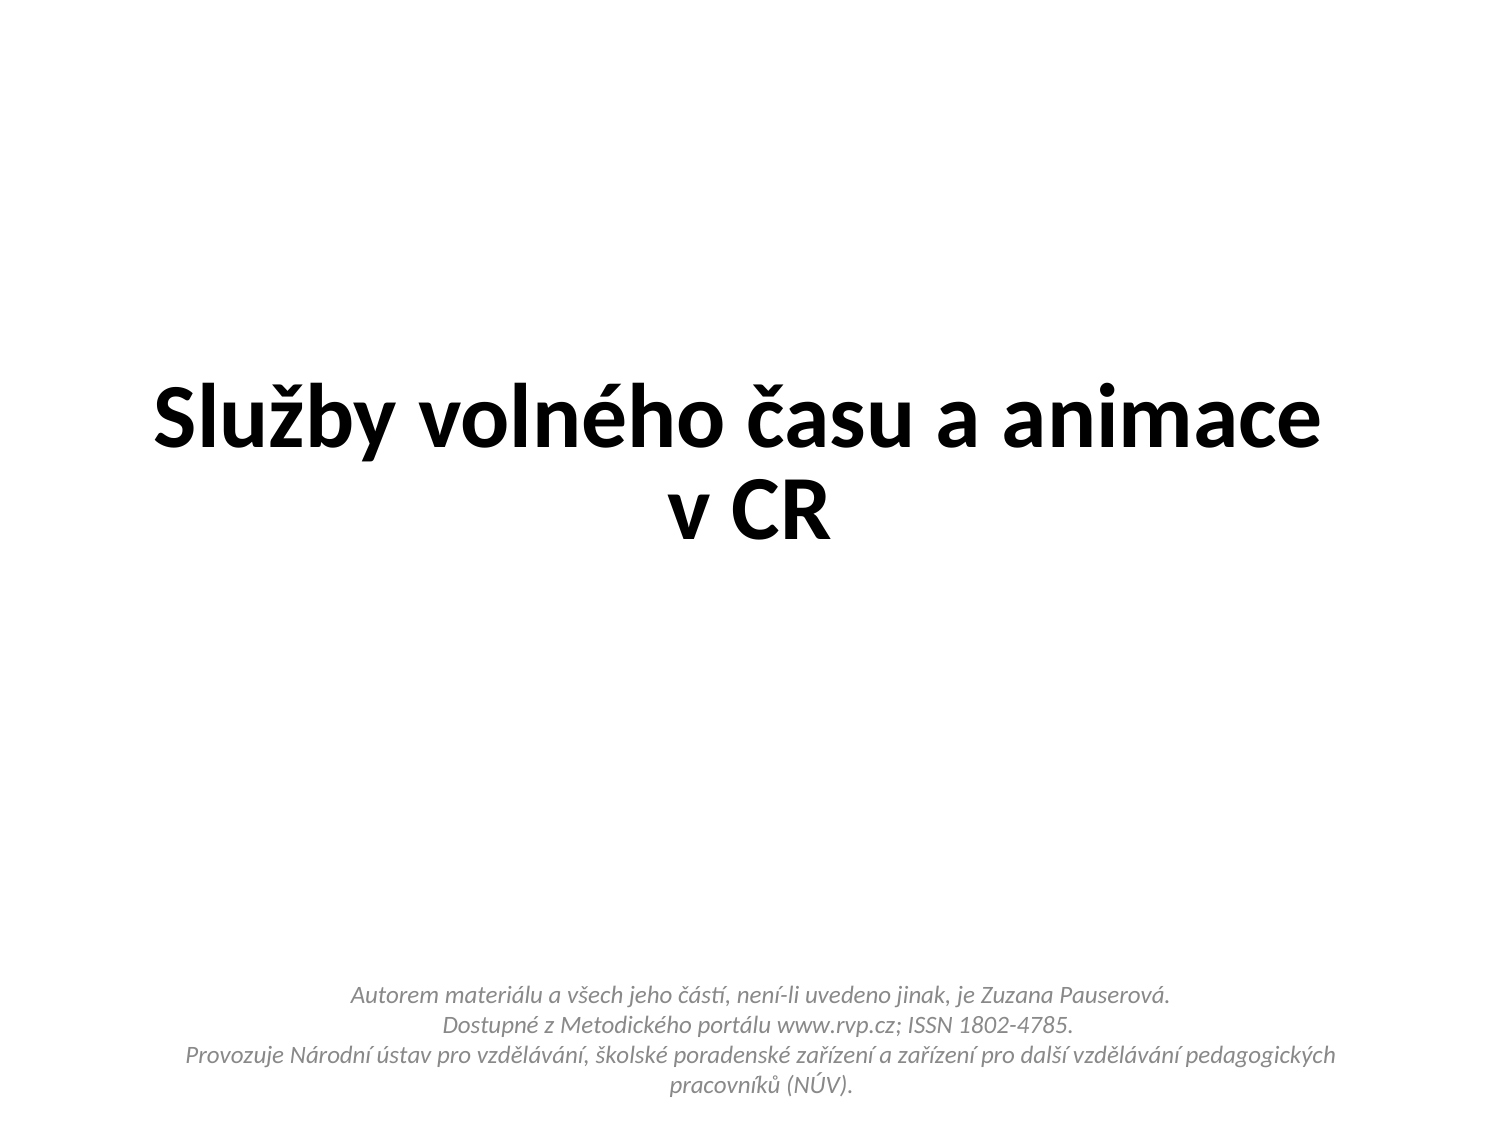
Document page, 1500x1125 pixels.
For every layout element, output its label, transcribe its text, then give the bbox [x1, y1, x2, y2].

title Služby volného času a animace v CR [112, 349, 1388, 592]
text_box Autorem materiálu a všech jeho částí, není-li uvedeno jinak, je Zuzana Pauserová. Dostupné z Metodického portálu www.rvp.cz; ISSN 1802-4785. Provozuje Národní ústav pro vzdělávání, školské poradenské zařízení a zařízení pro další vzdělávání pedagogických pracovníků (NÚV). [147, 1023, 1377, 1084]
